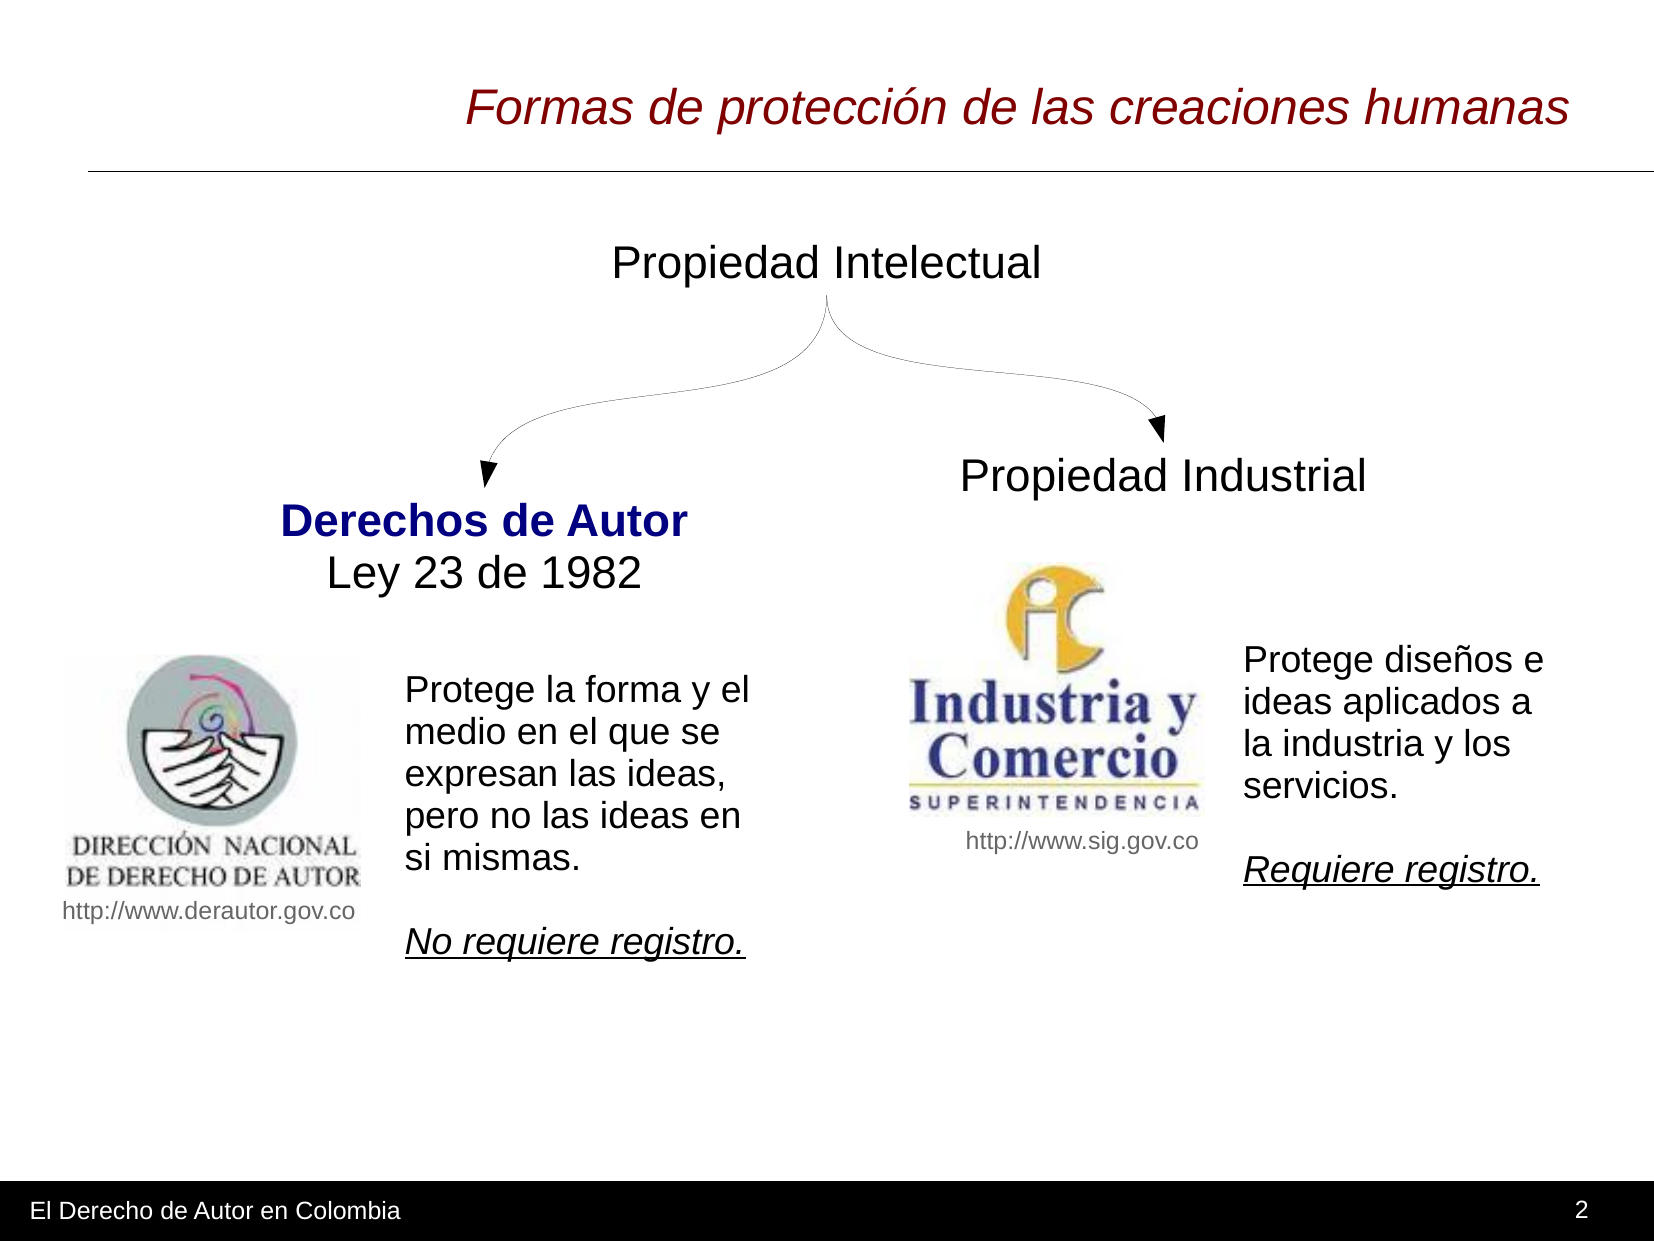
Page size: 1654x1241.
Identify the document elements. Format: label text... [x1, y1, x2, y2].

text_box Protege la forma y el medio en el que se expresan las ideas, pero no las ideas en si mismas. No requiere registro. [389, 661, 786, 971]
text_box Propiedad Industrial [944, 442, 1383, 509]
picture [65, 654, 361, 889]
text_box Propiedad Intelectual [596, 229, 1058, 296]
title Formas de protección de las creaciones humanas [82, 67, 1571, 148]
text_box http://www.sig.gov.co [950, 819, 1228, 863]
text_box http://www.derautor.gov.co [47, 889, 390, 933]
text_box Derechos de Autor Ley 23 de 1982 [265, 487, 704, 606]
picture [909, 562, 1205, 817]
text_box Protege diseños e ideas aplicados a la industria y los servicios. Requiere registro. [1228, 630, 1583, 898]
